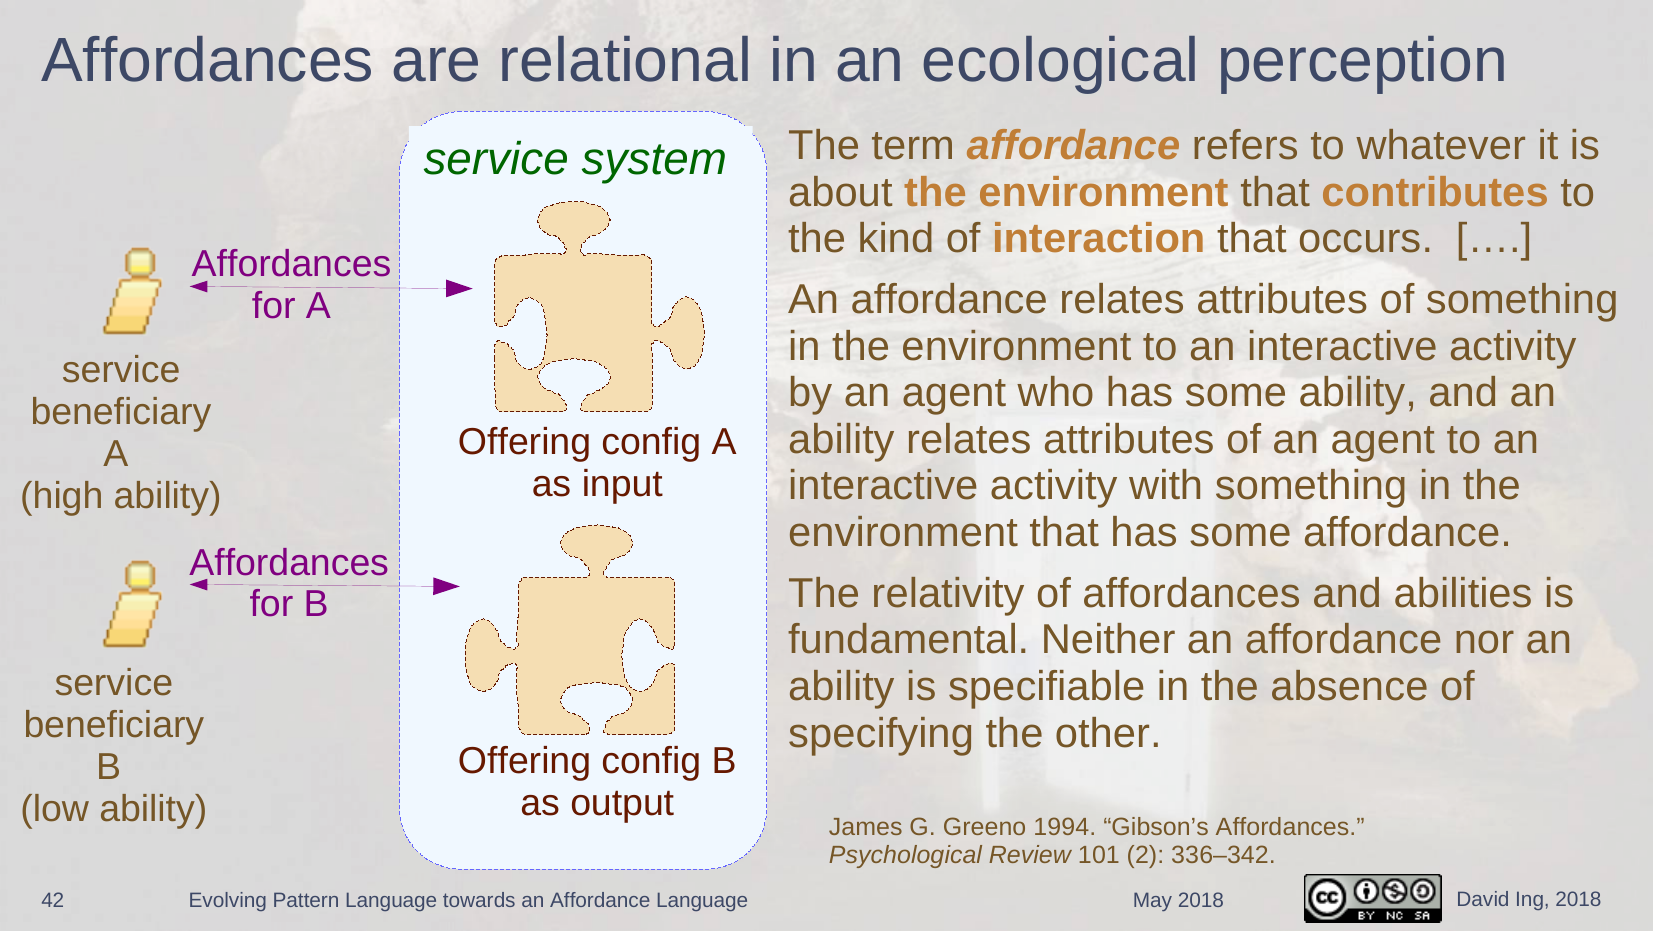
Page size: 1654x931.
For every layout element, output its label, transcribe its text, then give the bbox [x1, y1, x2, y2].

picture [85, 555, 185, 654]
text_box Offering config B as output [443, 732, 762, 832]
text_box service system [408, 126, 753, 193]
text_box Offering config A as input [443, 413, 766, 513]
text_box [399, 134, 767, 870]
text_box James G. Greeno 1994. “Gibson’s Affordances.” Psychological Review 101 (2): 336–342. [828, 812, 1457, 869]
text_box The term affordance refers to whatever it is about the environment that contributes to the kind of interaction that occurs. [….] An affordance relates attributes of something in the environment to an interactive activity by an agent who has some ability, and an ability relates attributes of an agent to an interactive activity with something in the environment that has some affordance. The relativity of affordances and abilities is fundamental. Neither an affordance nor an ability is specifiable in the absence of specifying the other. [773, 114, 1643, 766]
text_box service beneficiary B (low ability) [5, 654, 265, 838]
text_box 1967 Pattern Manual [0, 0, 1653, 931]
title Affordances are relational in an ecological perception [41, 30, 1613, 155]
text_box Affordances for A [176, 235, 437, 334]
text_box [421, 111, 746, 126]
picture [1304, 874, 1442, 923]
picture [85, 242, 185, 341]
text_box service beneficiary A (high ability) [5, 341, 265, 525]
text_box Affordances for B [174, 533, 434, 633]
